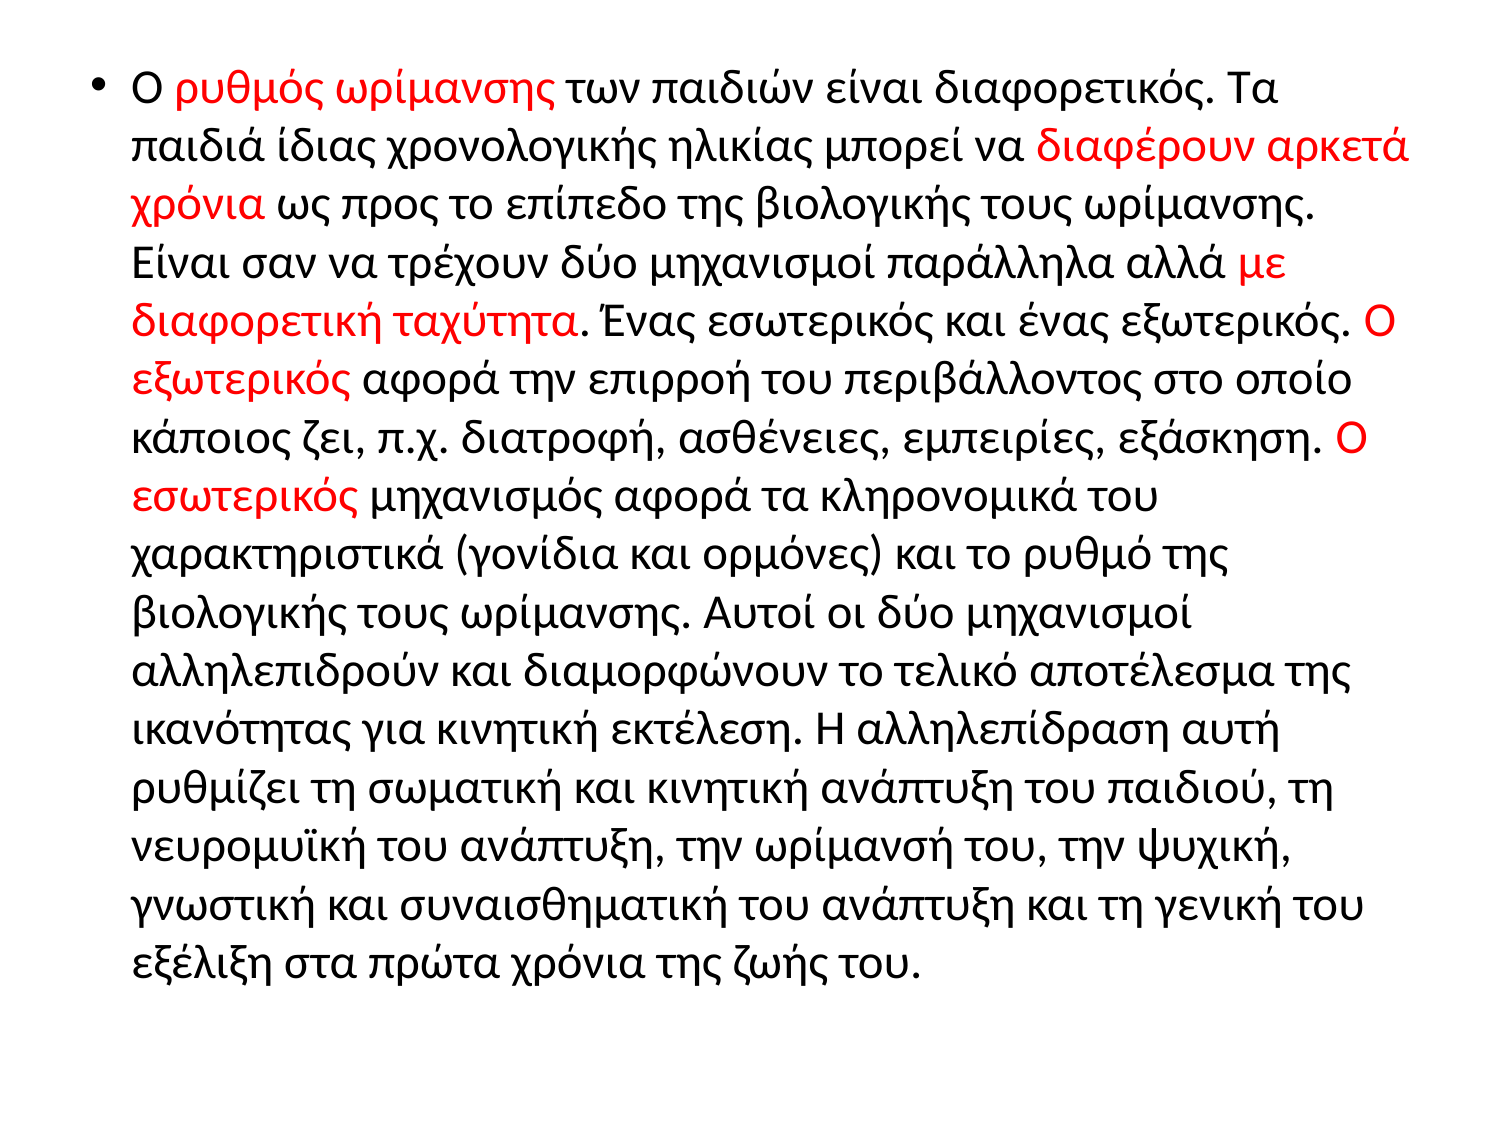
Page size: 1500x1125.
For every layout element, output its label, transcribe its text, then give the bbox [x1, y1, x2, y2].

list Ο ρυθμός ωρίμανσης των παιδιών είναι διαφορετικός. Τα παιδιά ίδιας χρονολογικής ηλικίας μπορεί να διαφέρουν αρκετά χρόνια ως προς το επίπεδο της βιολογικής τους ωρίμανσης. Είναι σαν να τρέχουν δύο μηχανισμοί παράλληλα αλλά με διαφορετική ταχύτητα. Ένας εσωτερικός και ένας εξωτερικός. Ο εξωτερικός αφορά την επιρροή του περιβάλλοντος στο οποίο κάποιος ζει, π.χ. διατροφή, ασθένειες, εμπειρίες, εξάσκηση. Ο εσωτερικός μηχανισμός αφορά τα κληρονομικά του χαρακτηριστικά (γονίδια και ορμόνες) και το ρυθμό της βιολογικής τους ωρίμανσης. Αυτοί οι δύο μηχανισμοί αλληλεπιδρούν και διαμορφώνουν το τελικό αποτέλεσμα της ικανότητας για κινητική εκτέλεση. Η αλληλεπίδραση αυτή ρυθμίζει τη σωματική και κινητική ανάπτυξη του παιδιού, τη νευρομυϊκή του ανάπτυξη, την ωρίμανσή του, την ψυχική, γνωστική και συναισθηματική του ανάπτυξη και τη γενική του εξέλιξη στα πρώτα χρόνια της ζωής του. [75, 46, 1425, 1055]
